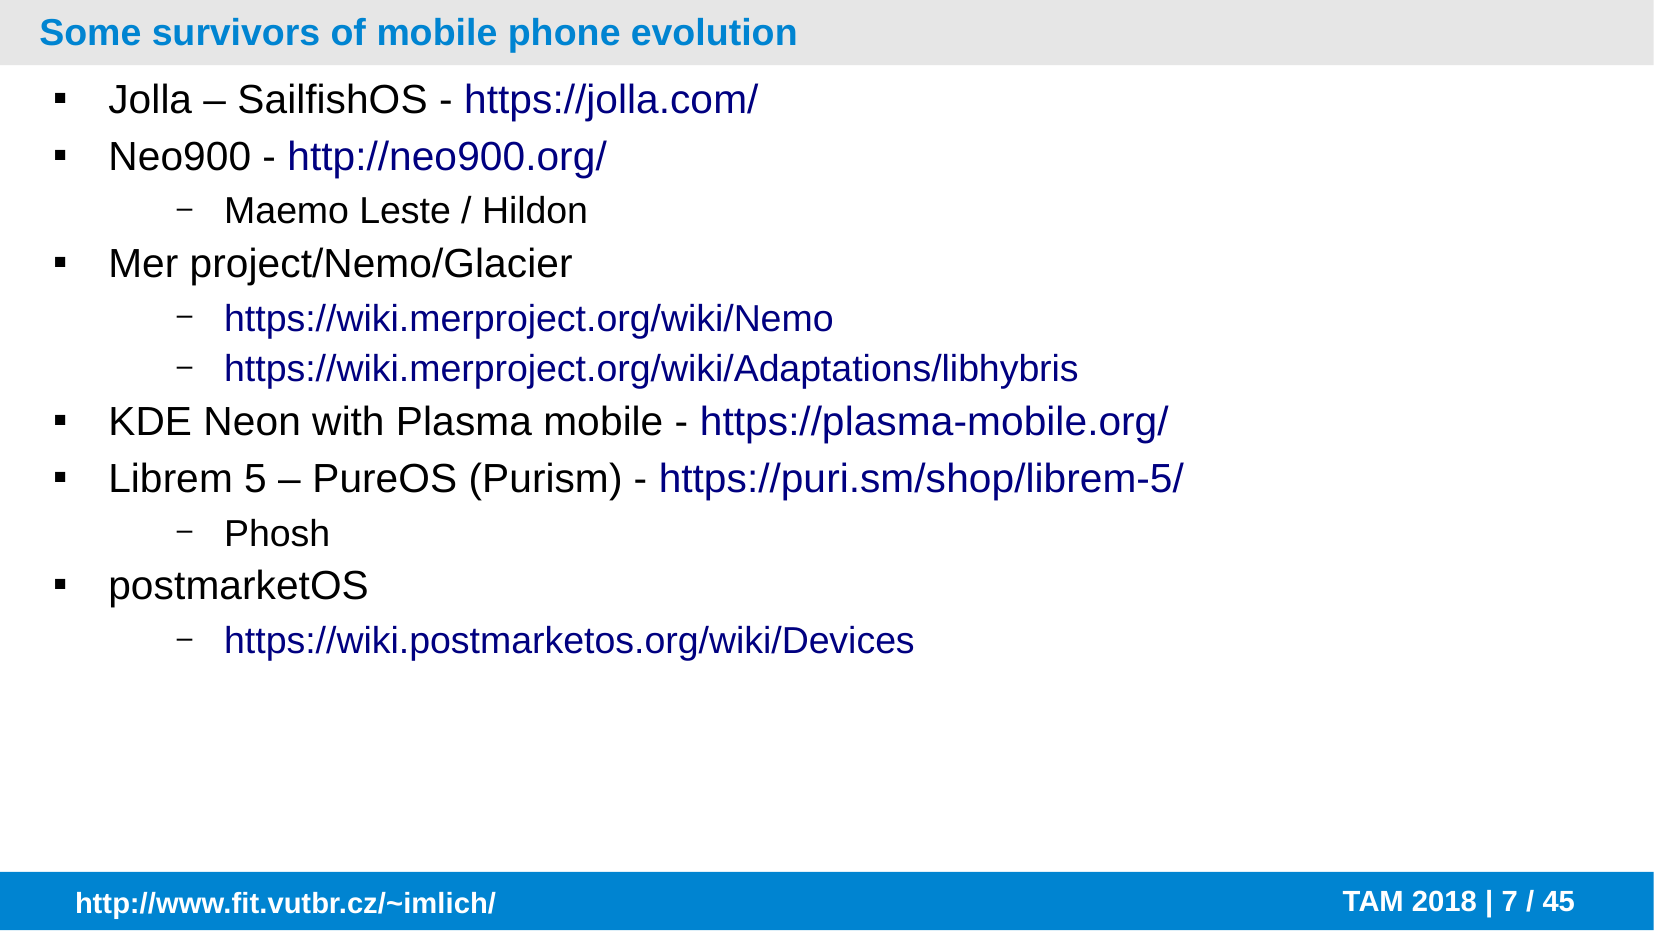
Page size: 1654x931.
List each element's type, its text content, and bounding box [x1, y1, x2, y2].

title Some survivors of mobile phone evolution [39, 4, 1615, 61]
list Jolla – SailfishOS - https://jolla.com/ Neo900 - http://neo900.org/ Maemo Leste / Hildon Mer project/Nemo/Glacier https://wiki.merproject.org/wiki/Nemo https://wiki.merproject.org/wiki/Adaptations/libhybris KDE Neon with Plasma mobile - https://plasma-mobile.org/ Librem 5 – PureOS (Purism) - https://puri.sm/shop/librem-5/ Phosh postmarketOS https://wiki.postmarketos.org/wiki/Devices [37, 76, 1613, 784]
